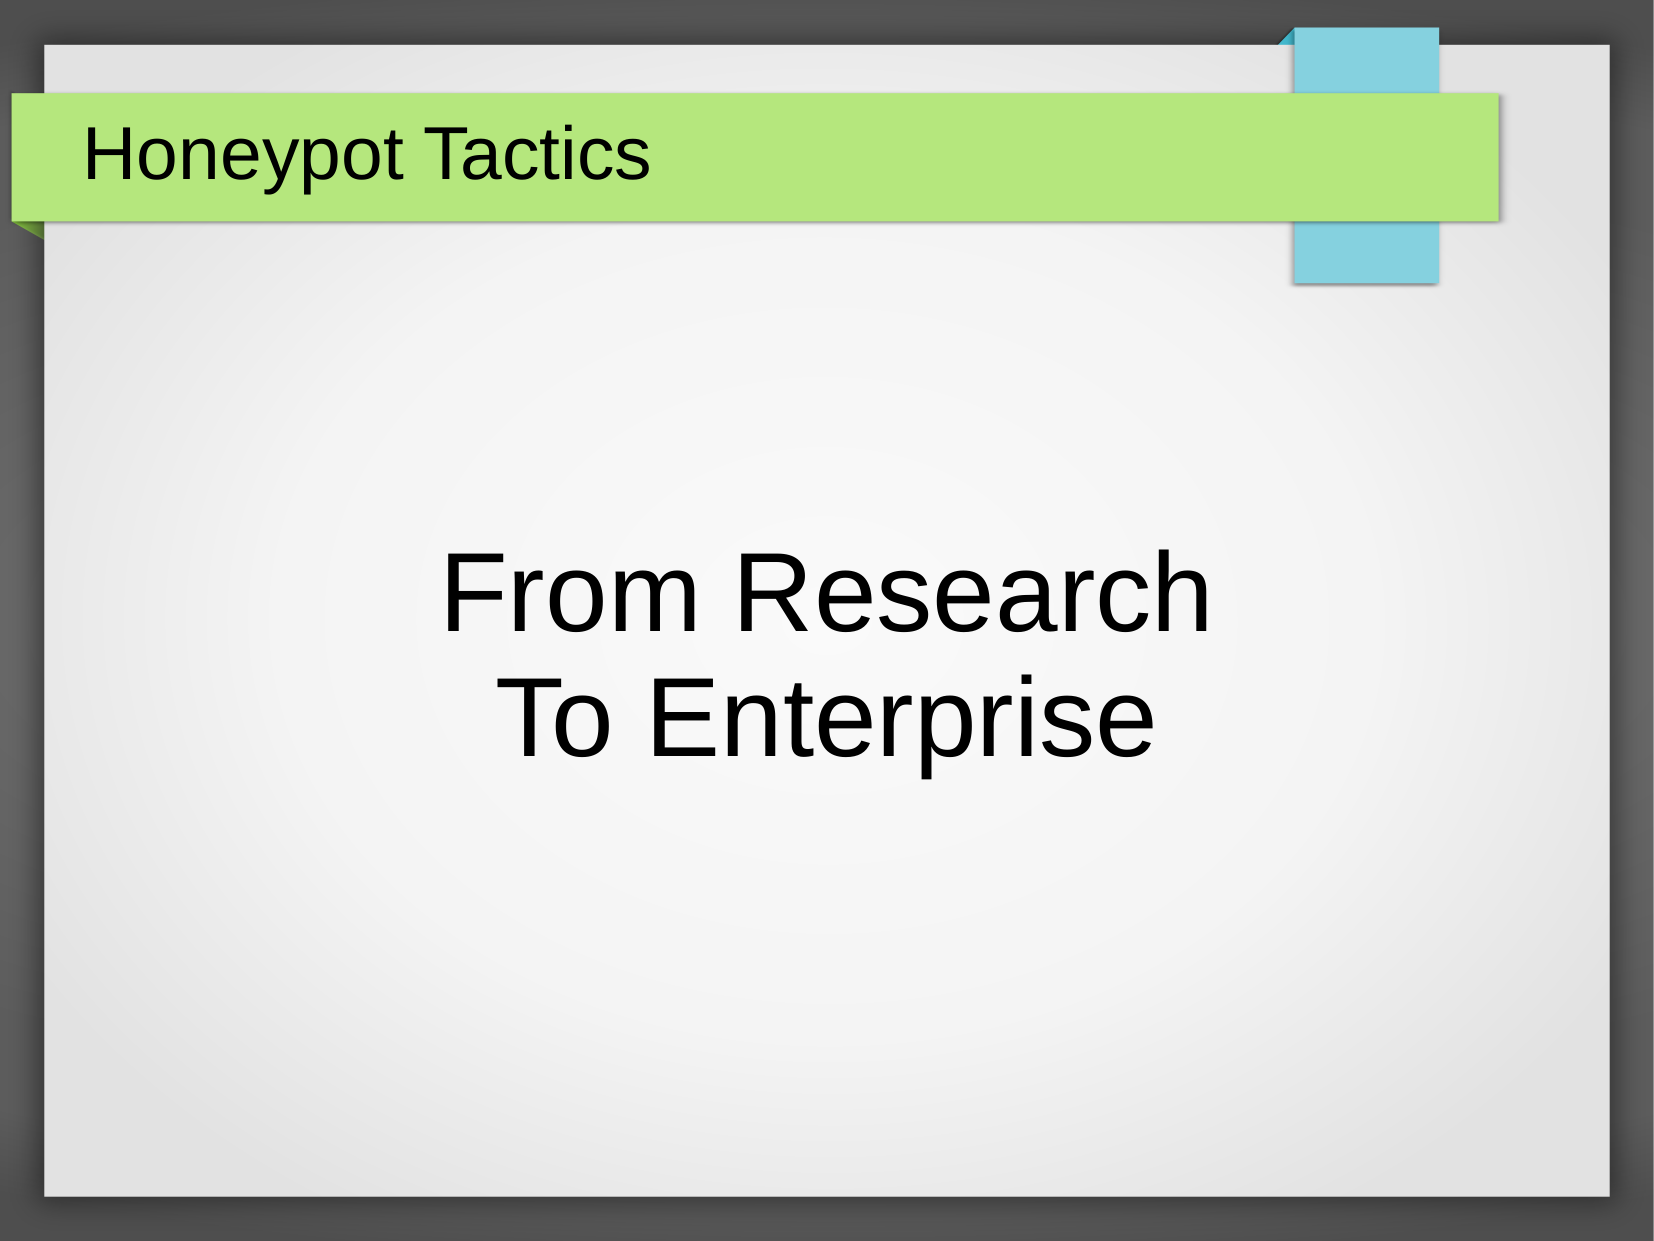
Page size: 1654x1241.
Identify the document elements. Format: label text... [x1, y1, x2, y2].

subtitle From Research To Enterprise [82, 295, 1571, 1015]
title Honeypot Tactics [82, 94, 1264, 213]
picture [0, 0, 1654, 1241]
